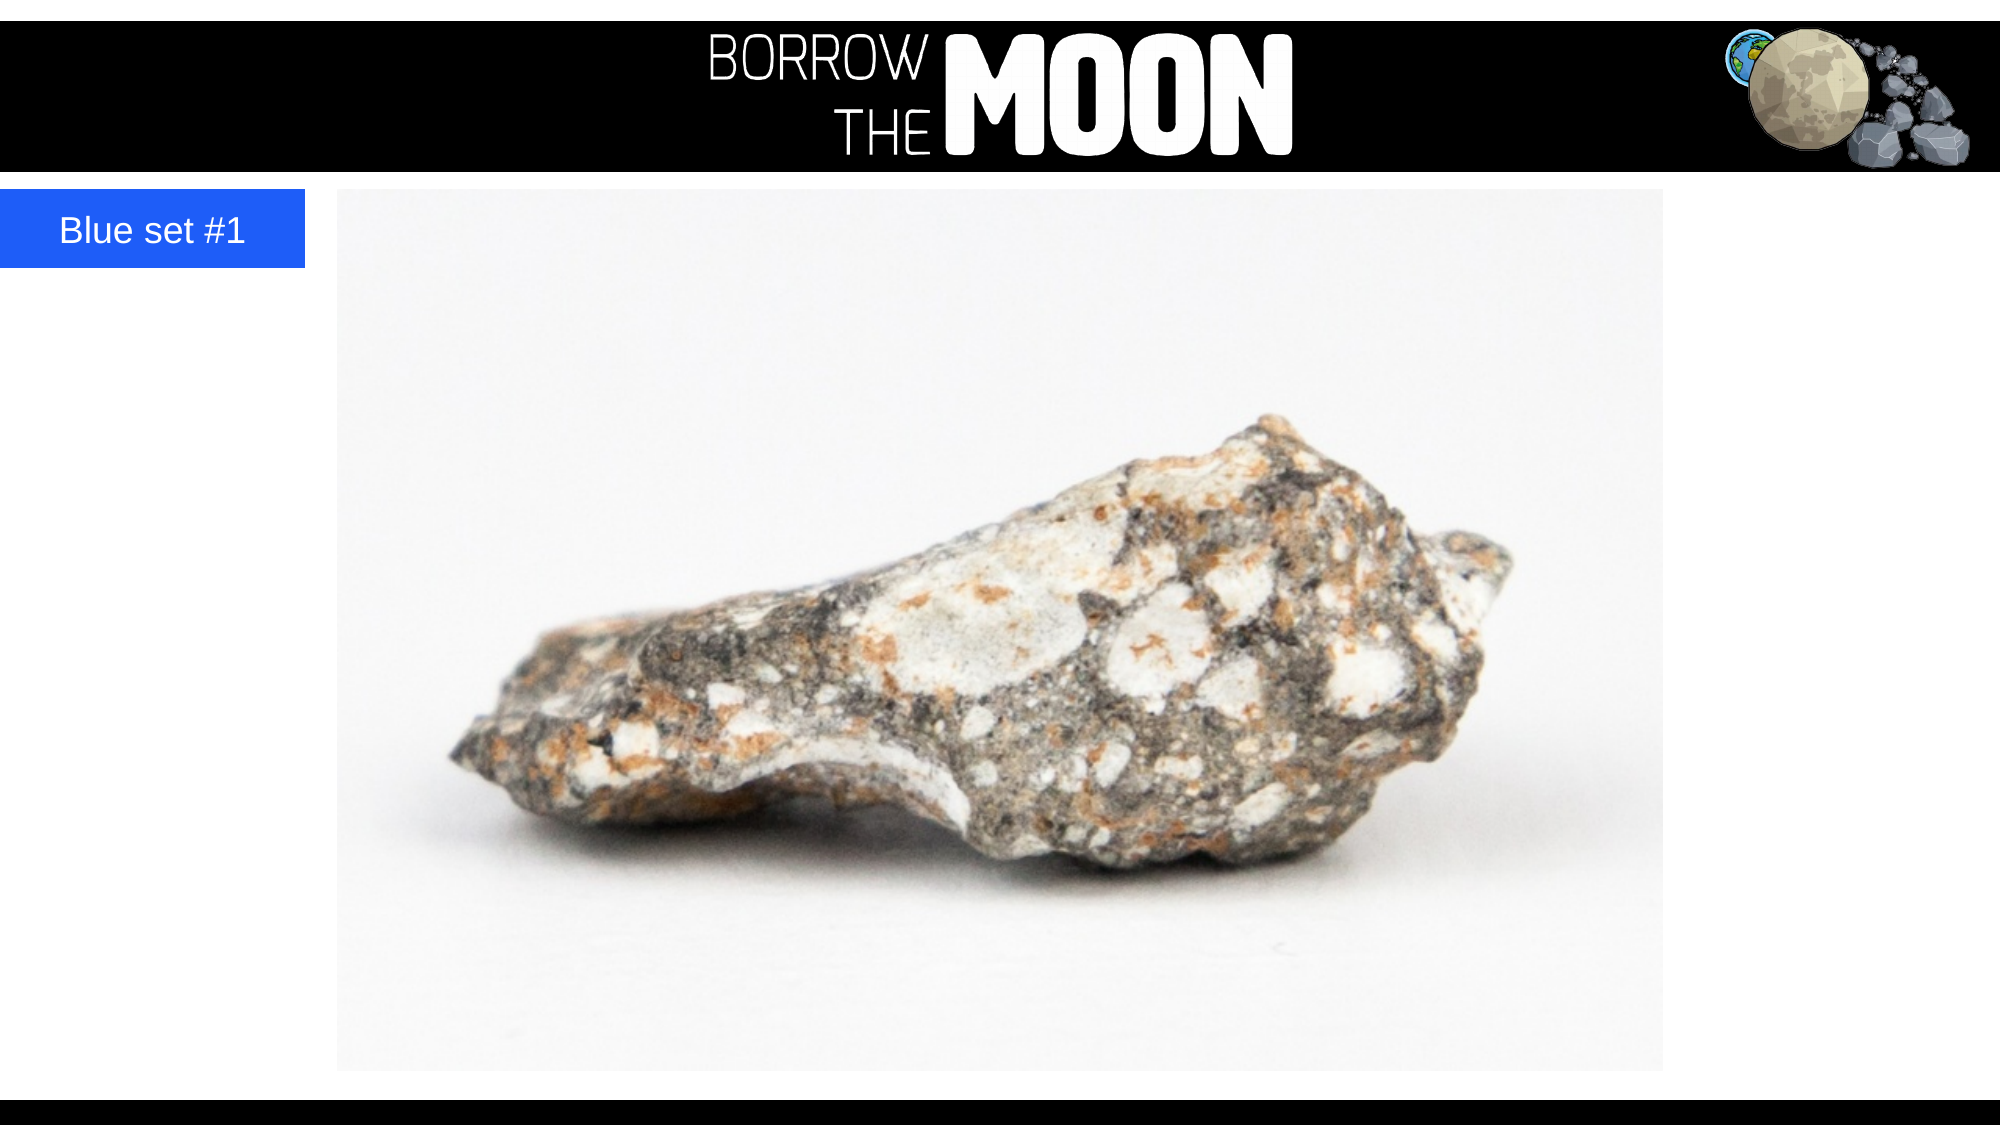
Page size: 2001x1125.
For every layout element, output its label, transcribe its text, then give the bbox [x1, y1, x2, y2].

picture [337, 189, 1663, 1071]
text_box Blue set #1 [0, 189, 305, 268]
